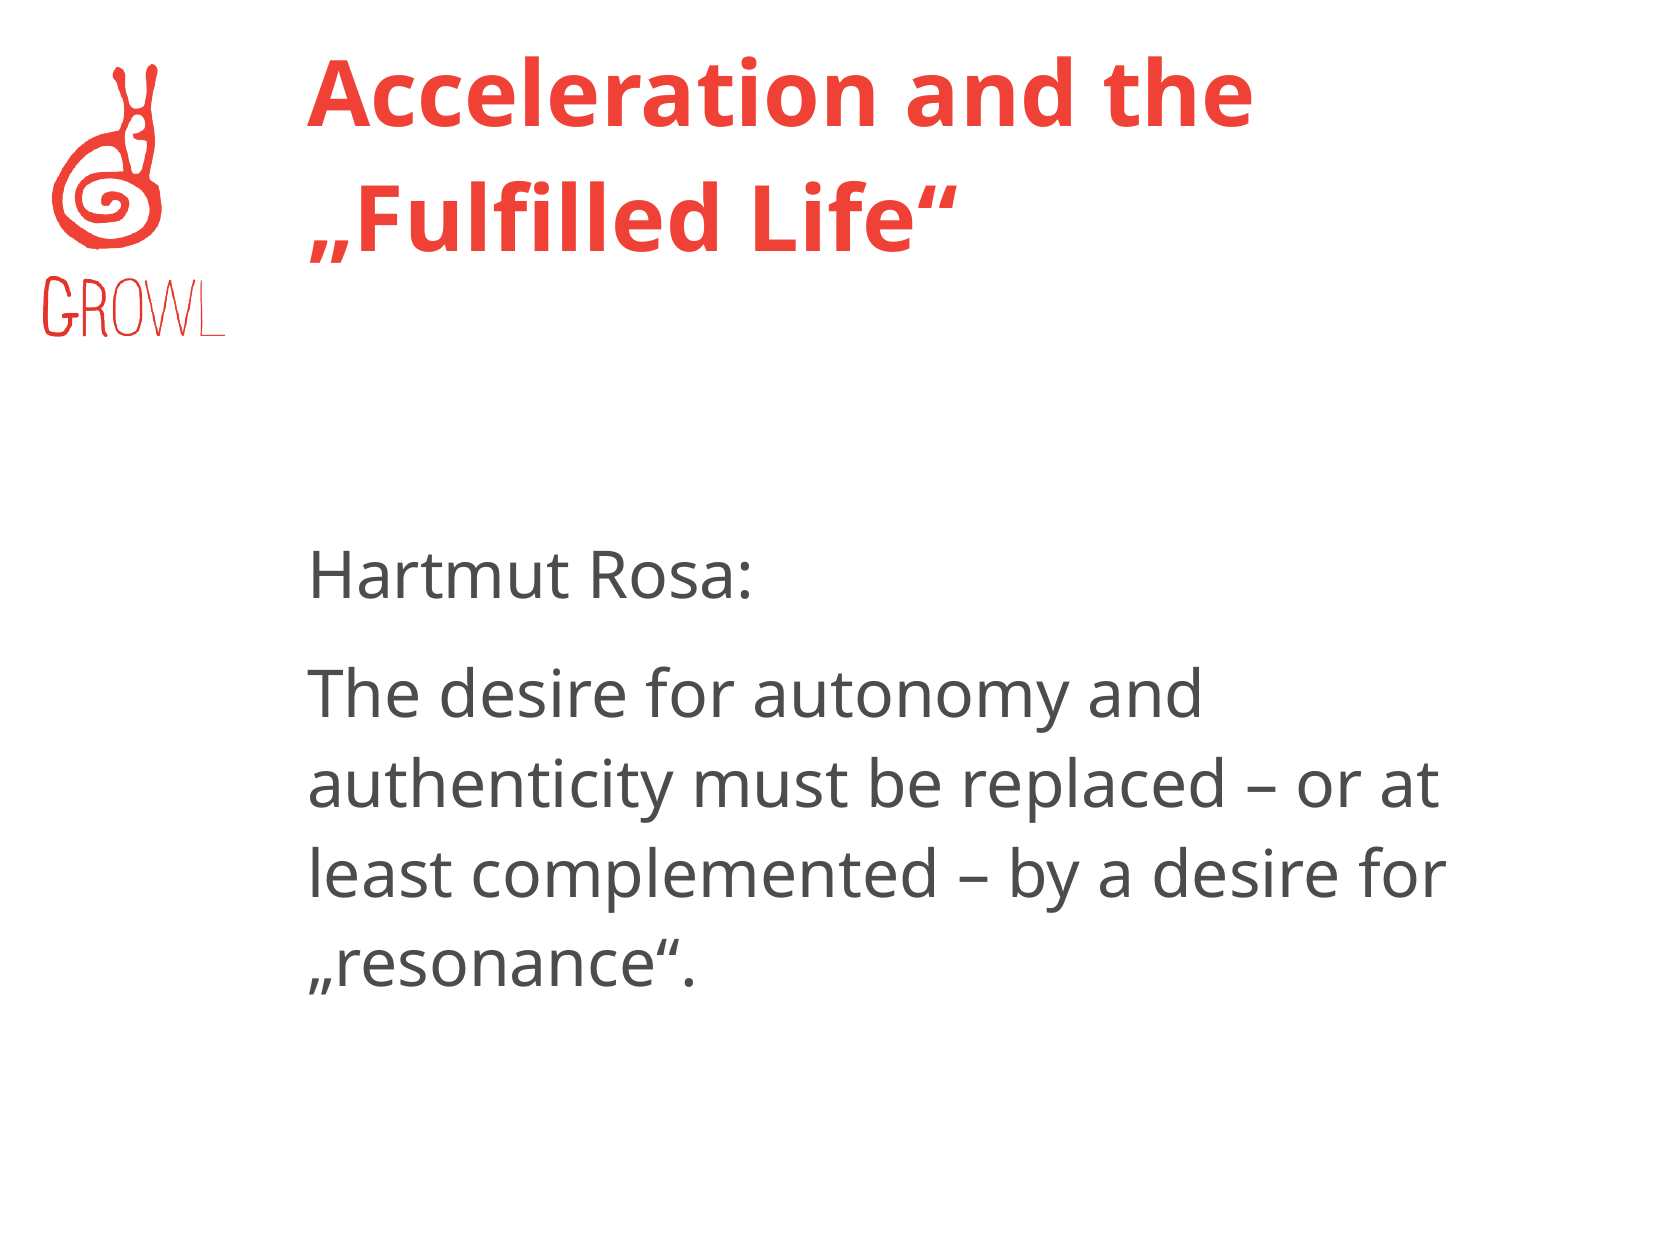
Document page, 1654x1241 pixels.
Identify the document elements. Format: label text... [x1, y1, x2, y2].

list Hartmut Rosa: The desire for autonomy and authenticity must be replaced – or at least complemented – by a desire for „resonance“. [307, 290, 1538, 1010]
picture [43, 64, 225, 337]
title Acceleration and the „Fulfilled Life“ [307, 48, 1571, 258]
